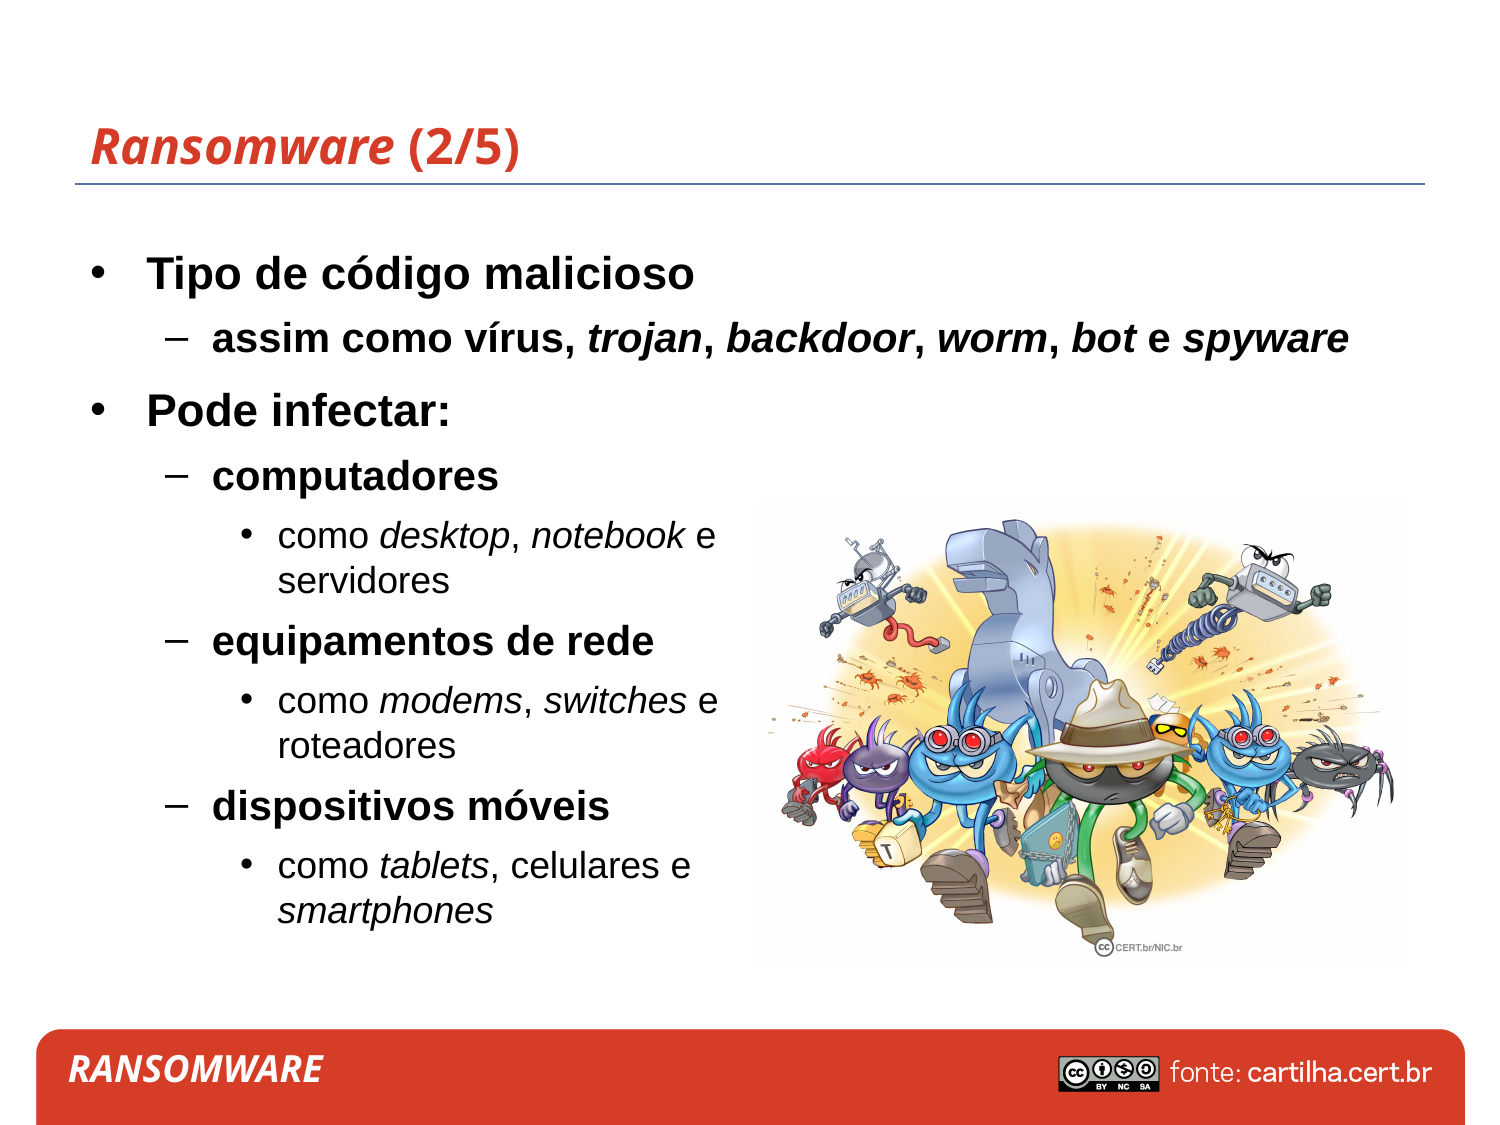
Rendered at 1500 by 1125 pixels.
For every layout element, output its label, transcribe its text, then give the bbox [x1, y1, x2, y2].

list Tipo de código malicioso assim como vírus, trojan, backdoor, worm, bot e spyware [75, 236, 1425, 979]
picture [0, 0, 1500, 1125]
text_box Pode infectar: computadores como desktop, notebook e servidores equipamentos de rede como modems, switches e roteadores dispositivos móveis como tablets, celulares e smartphones [74, 373, 868, 941]
title Ransomware (2/5) [75, 54, 1425, 182]
